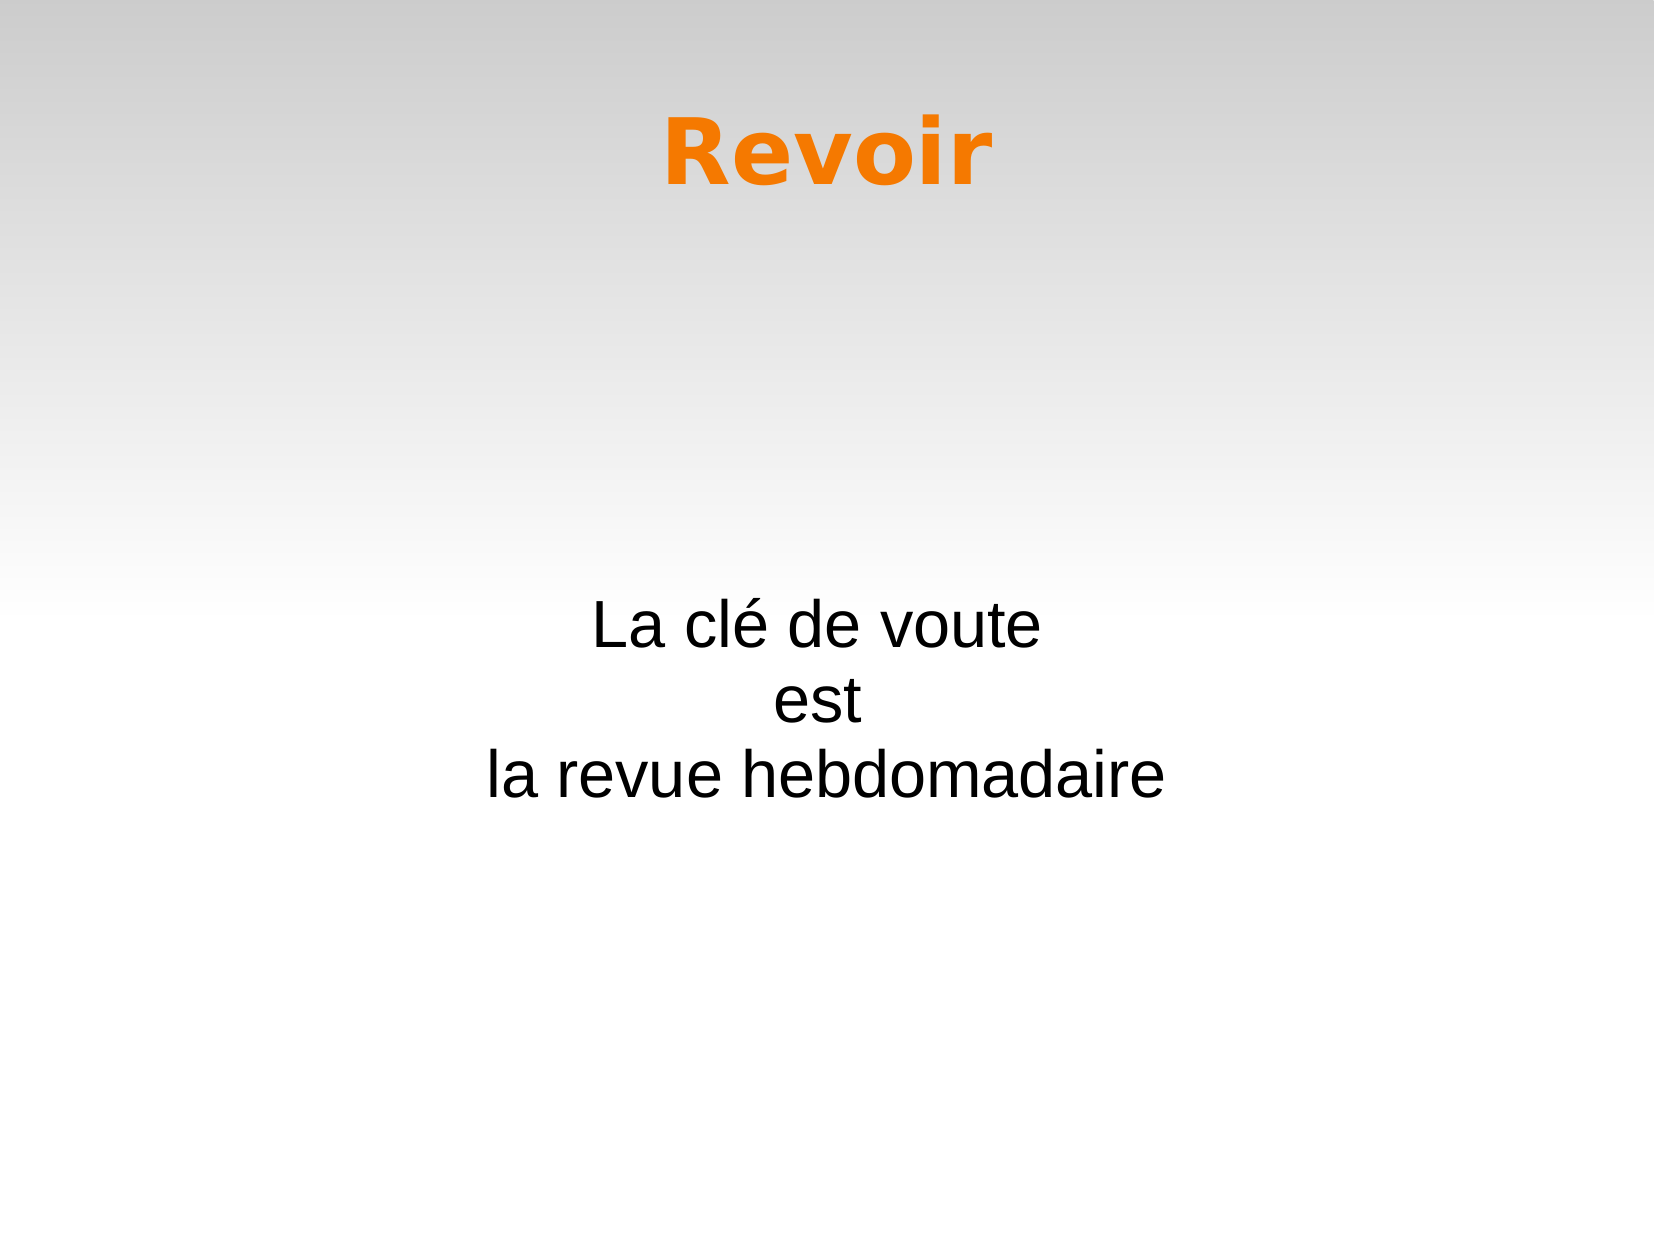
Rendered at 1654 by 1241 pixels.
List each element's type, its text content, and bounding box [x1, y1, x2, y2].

subtitle La clé de voute est la revue hebdomadaire [82, 290, 1571, 1109]
title Revoir [82, 49, 1571, 257]
